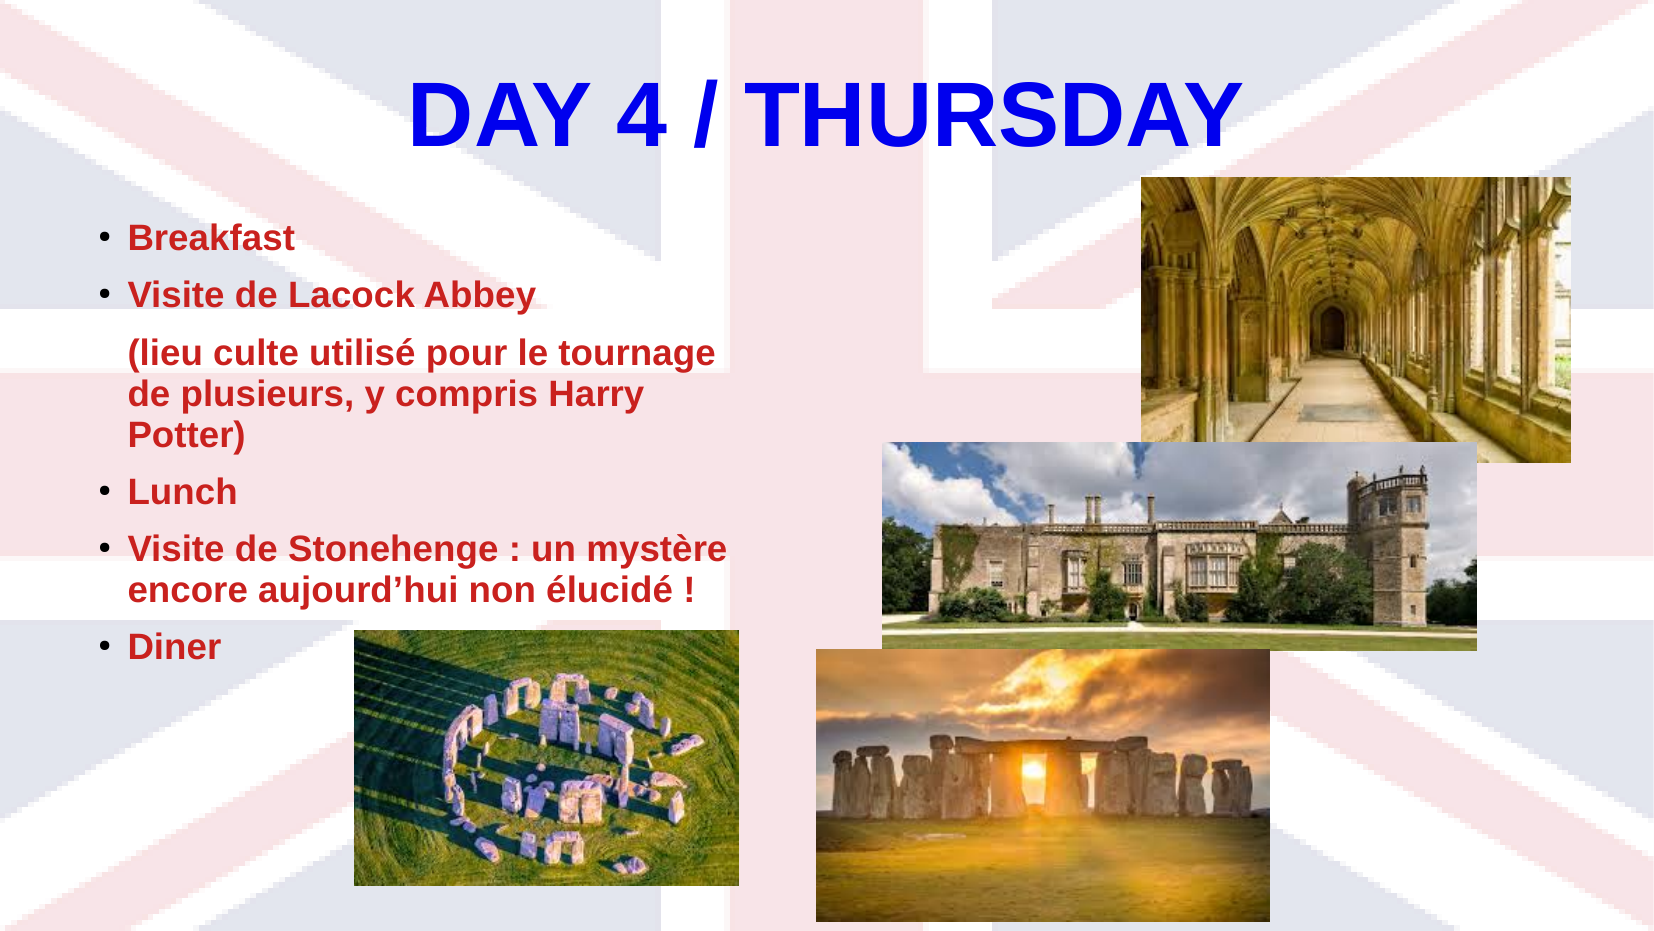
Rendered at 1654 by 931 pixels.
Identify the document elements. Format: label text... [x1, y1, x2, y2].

picture [354, 630, 739, 886]
picture [816, 177, 1571, 922]
title DAY 4 / THURSDAY [82, 37, 1571, 193]
list Breakfast Visite de Lacock Abbey (lieu culte utilisé pour le tournage de plusieurs, y compris Harry Potter) Lunch Visite de Stonehenge : un mystère encore aujourd’hui non élucidé ! Diner [88, 217, 745, 680]
